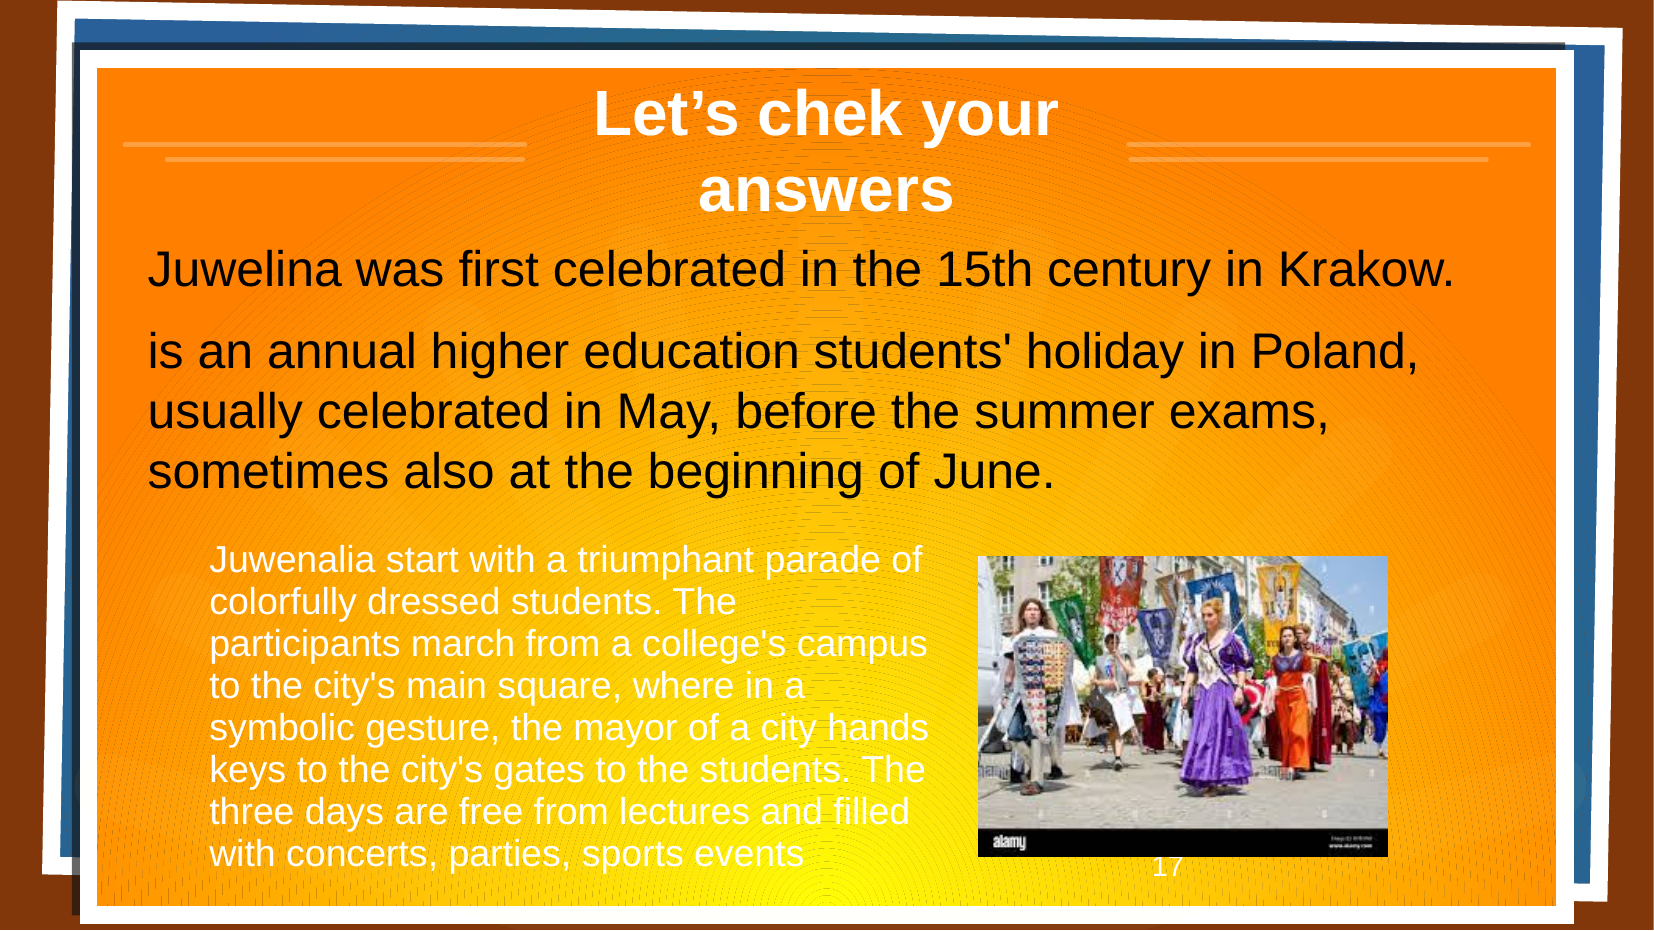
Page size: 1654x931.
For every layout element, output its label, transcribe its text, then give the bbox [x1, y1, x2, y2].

title Let’s chek your answers [531, 70, 1123, 225]
text_box [1151, 847, 1506, 912]
list Juwelina was first celebrated in the 15th century in Krakow. is an annual higher education students' holiday in Poland, usually celebrated in May, before the summer exams, sometimes also at the beginning of June. [147, 236, 1506, 827]
picture [978, 556, 1388, 857]
text_box Juwenalia start with a triumphant parade of colorfully dressed students. The participants march from a college's campus to the city's main square, where in a symbolic gesture, the mayor of a city hands keys to the city's gates to the students. The three days are free from lectures and filled with concerts, parties, sports events [194, 531, 945, 715]
